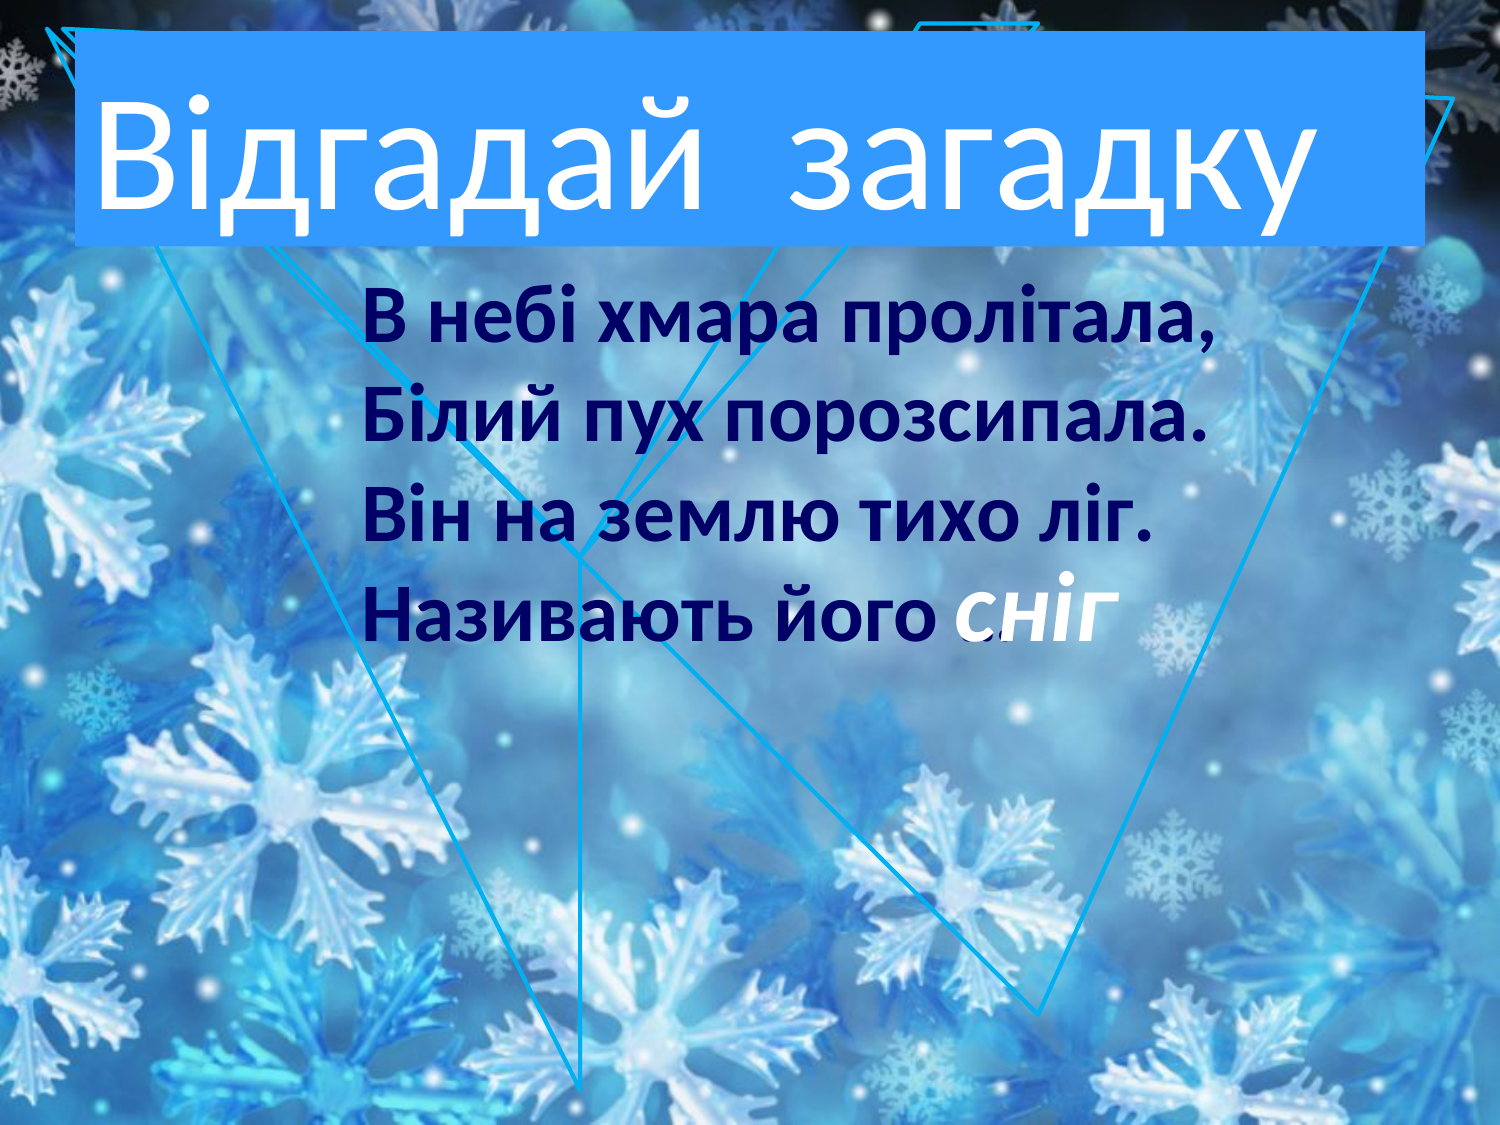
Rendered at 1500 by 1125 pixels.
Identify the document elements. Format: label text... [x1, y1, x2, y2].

text_box сніг [904, 533, 1282, 670]
text_box В небі хмара пролітала, Білий пух порозсипала. Він на землю тихо ліг. Називають його … [346, 250, 1234, 667]
title Відгадай загадку [75, 31, 1426, 247]
picture [0, 0, 1500, 1125]
